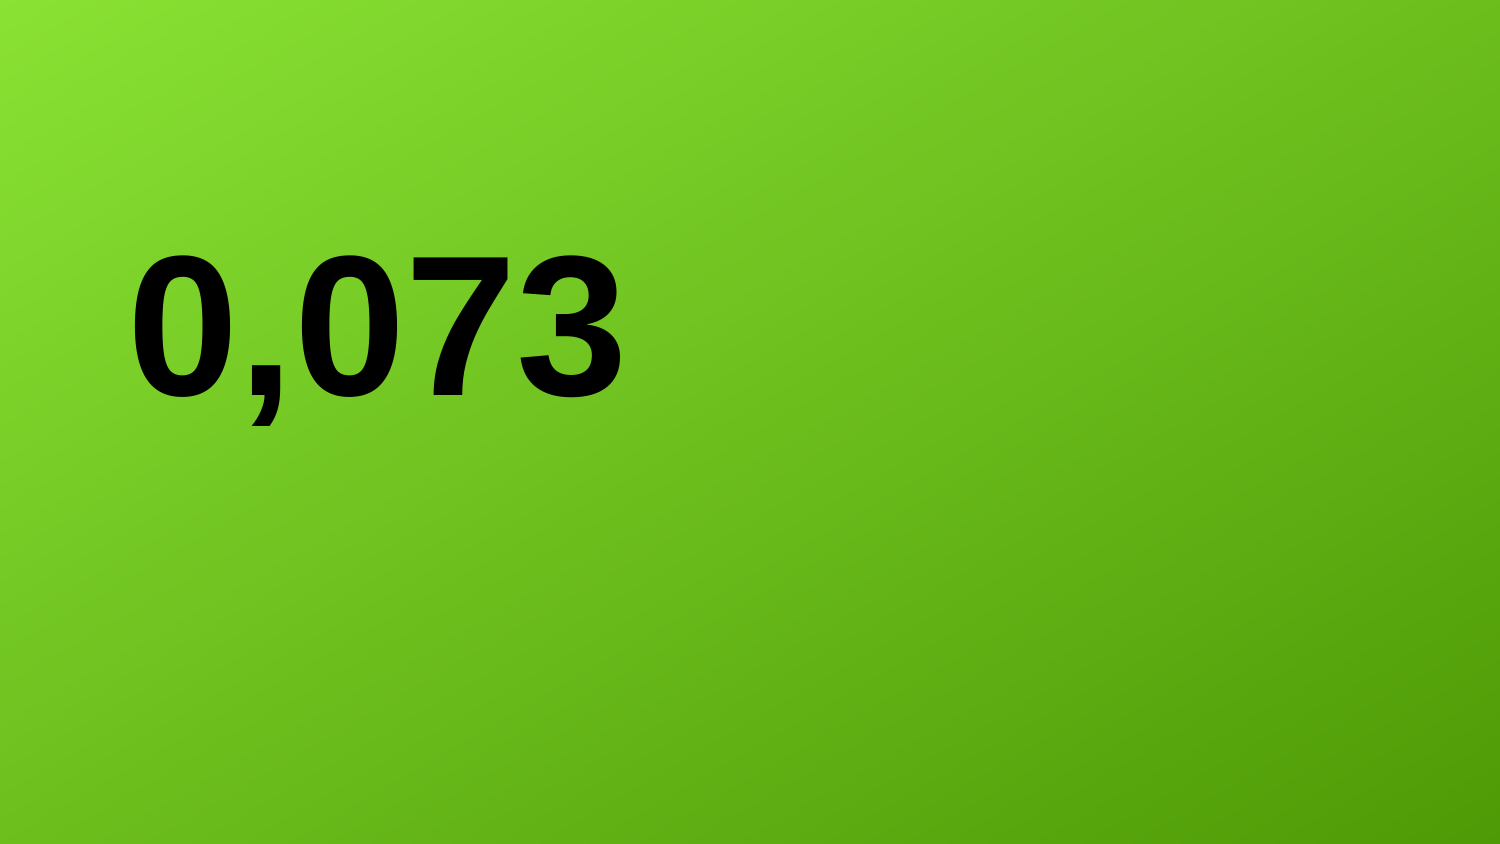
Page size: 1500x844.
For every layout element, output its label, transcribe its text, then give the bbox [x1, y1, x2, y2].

title 0,073 [112, 259, 1388, 450]
